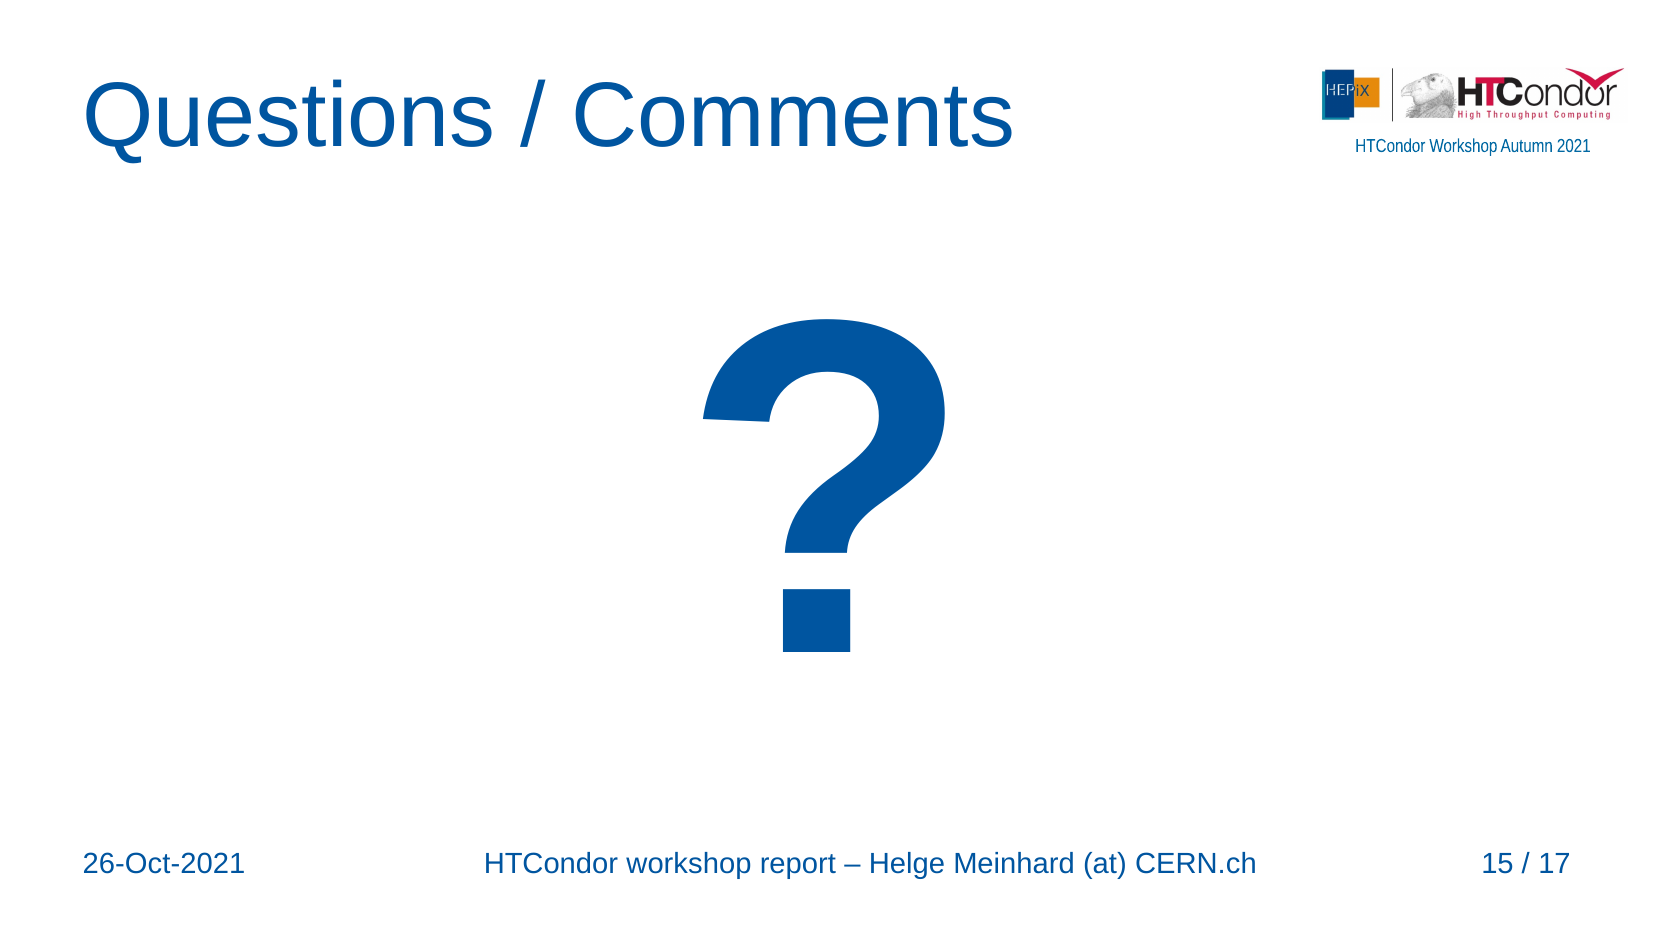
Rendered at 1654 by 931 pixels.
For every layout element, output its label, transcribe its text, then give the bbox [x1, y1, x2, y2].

title Questions / Comments [82, 37, 1308, 193]
list ? [82, 217, 1571, 758]
